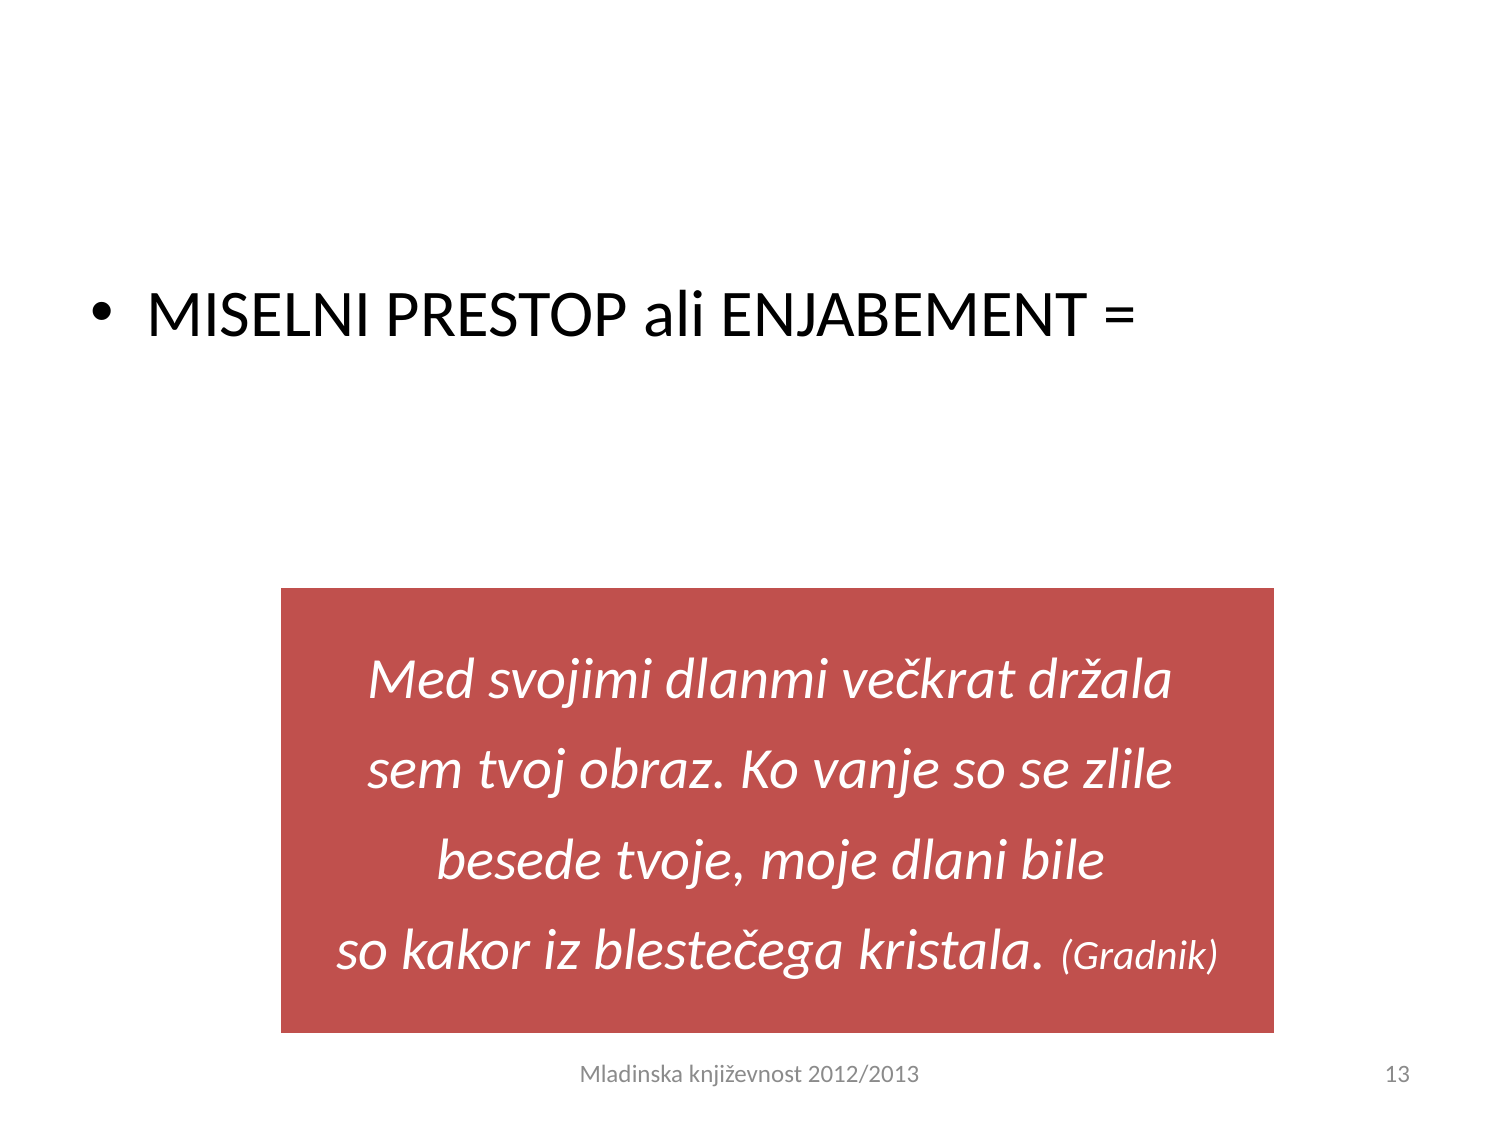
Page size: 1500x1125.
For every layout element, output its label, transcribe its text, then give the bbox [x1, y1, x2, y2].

slide_number <number> [1074, 1042, 1425, 1103]
footer Mladinska književnost 2012/2013 [512, 1042, 988, 1103]
list MISELNI PRESTOP ali ENJABEMENT = [75, 262, 1425, 1005]
text_box Med svojimi dlanmi večkrat držala sem tvoj obraz. Ko vanje so se zlile besede tvoje, moje dlani bile so kakor iz blestečega kristala. (Gradnik) [278, 586, 1277, 1035]
